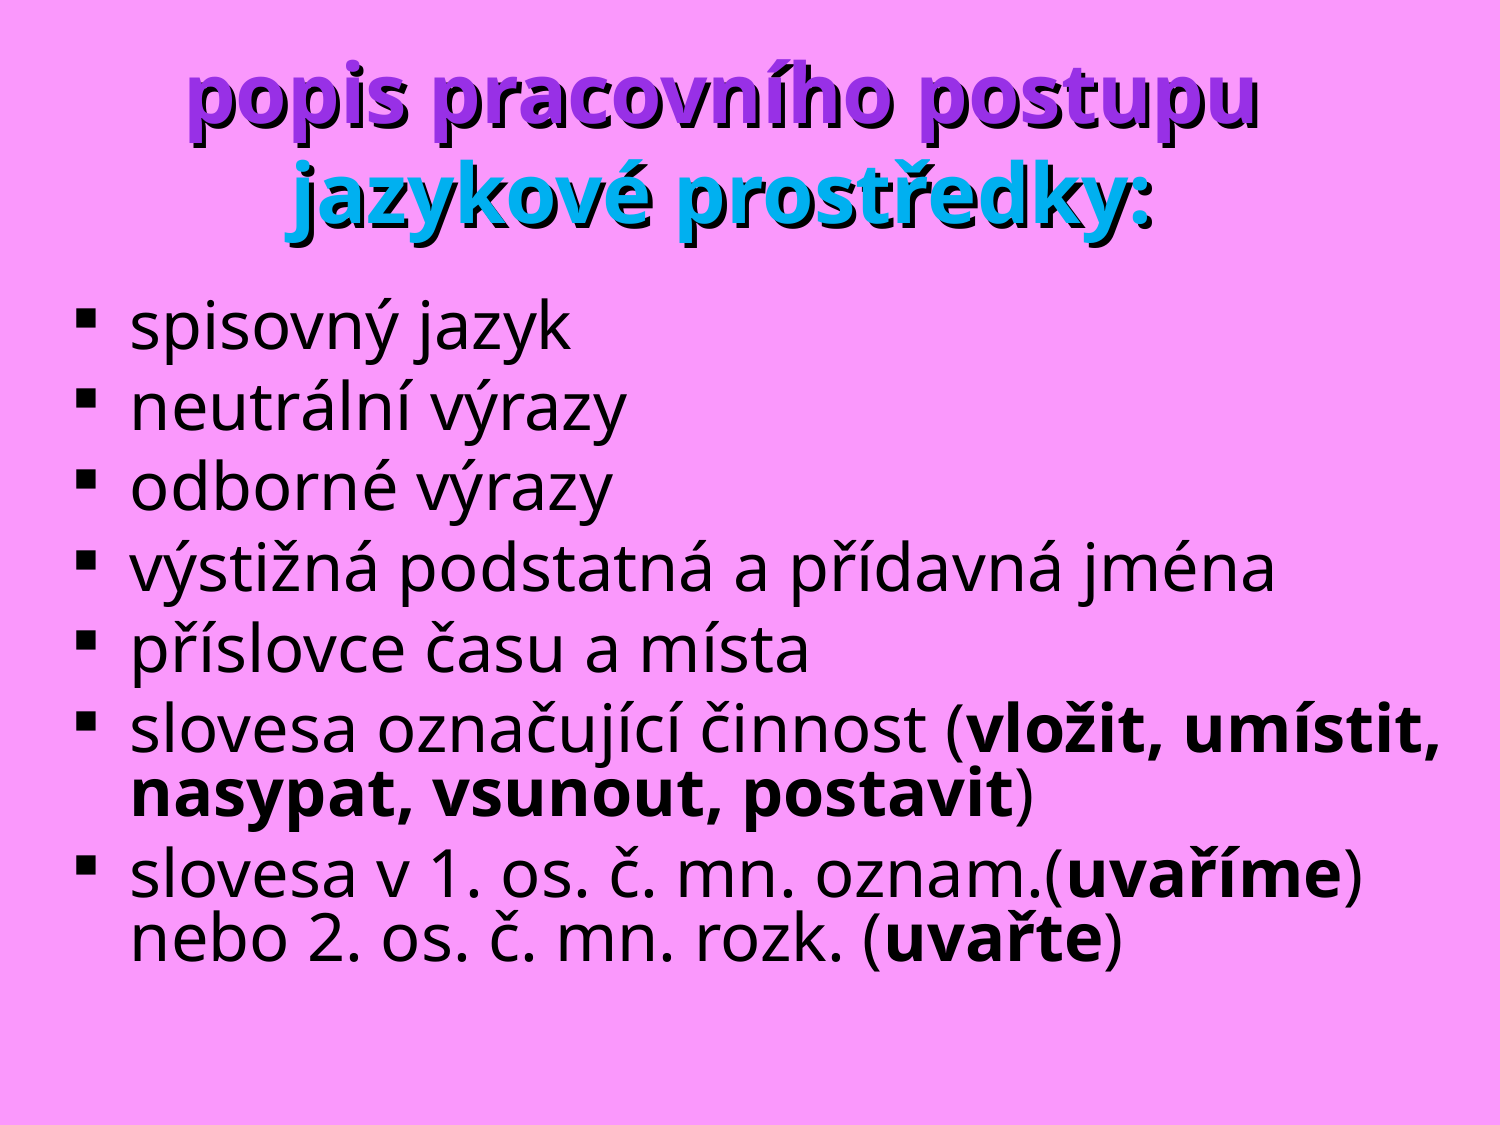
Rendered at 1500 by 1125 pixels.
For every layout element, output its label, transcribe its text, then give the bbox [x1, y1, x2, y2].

list spisovný jazyk neutrální výrazy odborné výrazy výstižná podstatná a přídavná jména příslovce času a místa slovesa označující činnost (vložit, umístit, nasypat, vsunout, postavit) slovesa v 1. os. č. mn. oznam.(uvaříme) nebo 2. os. č. mn. rozk. (uvařte) [58, 290, 1500, 1046]
title popis pracovního postupu jazykové prostředky: [46, 33, 1397, 249]
